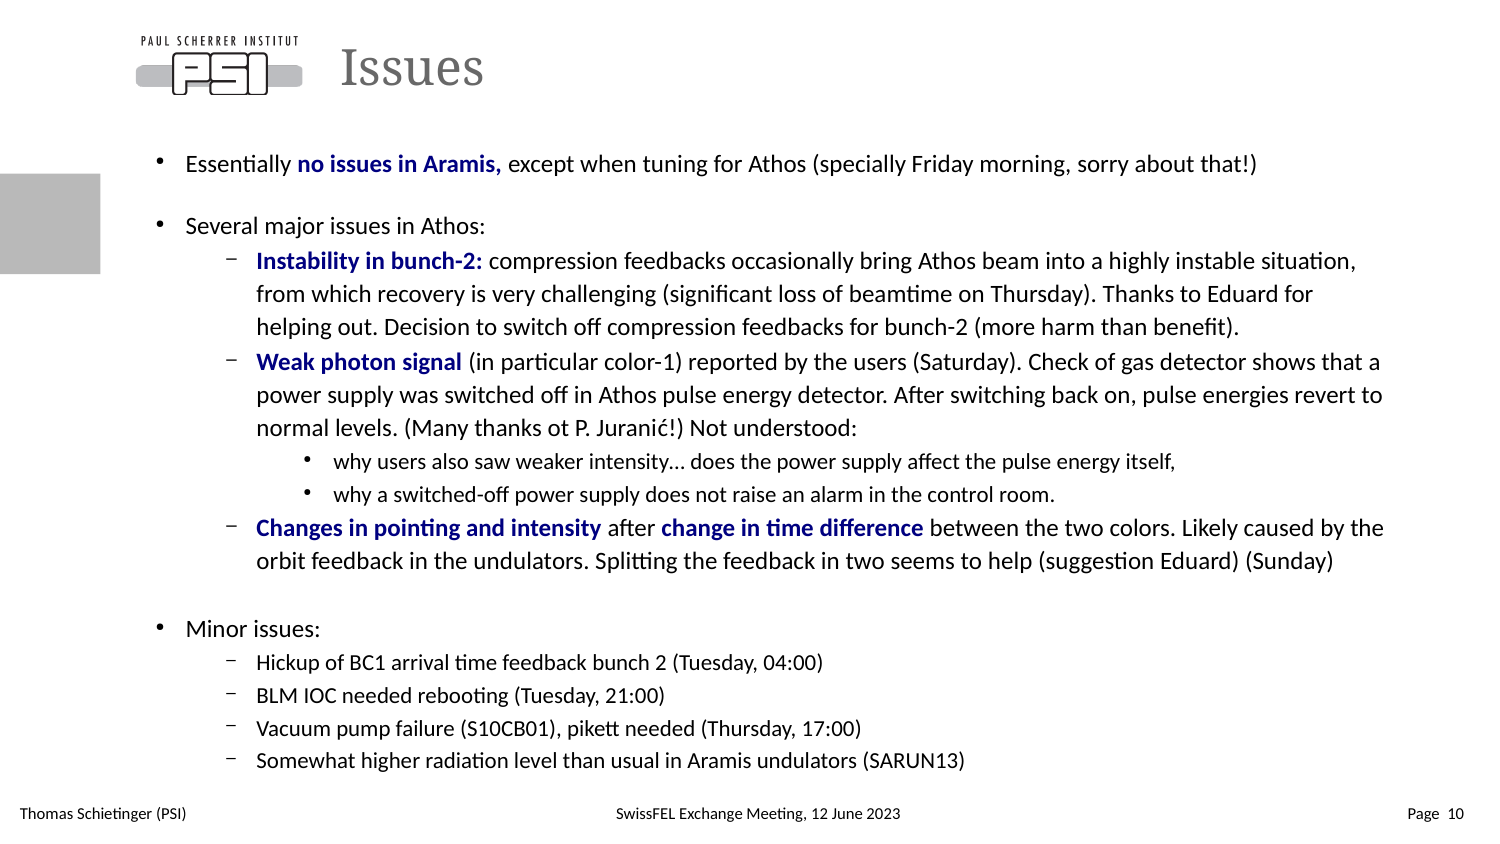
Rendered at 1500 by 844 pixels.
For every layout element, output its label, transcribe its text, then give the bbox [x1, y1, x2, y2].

list Essentially no issues in Aramis, except when tuning for Athos (specially Friday morning, sorry about that!) Several major issues in Athos: Instability in bunch-2: compression feedbacks occasionally bring Athos beam into a highly instable situation, from which recovery is very challenging (significant loss of beamtime on Thursday). Thanks to Eduard for helping out. Decision to switch off compression feedbacks for bunch-2 (more harm than benefit). Weak photon signal (in particular color-1) reported by the users (Saturday). Check of gas detector shows that a power supply was switched off in Athos pulse energy detector. After switching back on, pulse energies revert to normal levels. (Many thanks ot P. Juranić!) Not understood: why users also saw weaker intensity… does the power supply affect the pulse energy itself, why a switched-off power supply does not raise an alarm in the control room. Changes in pointing and intensity after change in time difference between the two colors. Likely caused by the orbit feedback in the undulators. Splitting the feedback in two seems to help (suggestion Eduard) (Sunday) Minor issues: Hickup of BC1 arrival time feedback bunch 2 (Tuesday, 04:00) BLM IOC needed rebooting (Tuesday, 21:00) Vacuum pump failure (S10CB01), pikett needed (Thursday, 17:00) Somewhat higher radiation level than usual in Aramis undulators (SARUN13) [137, 113, 1394, 729]
title Issues [340, 35, 1442, 98]
